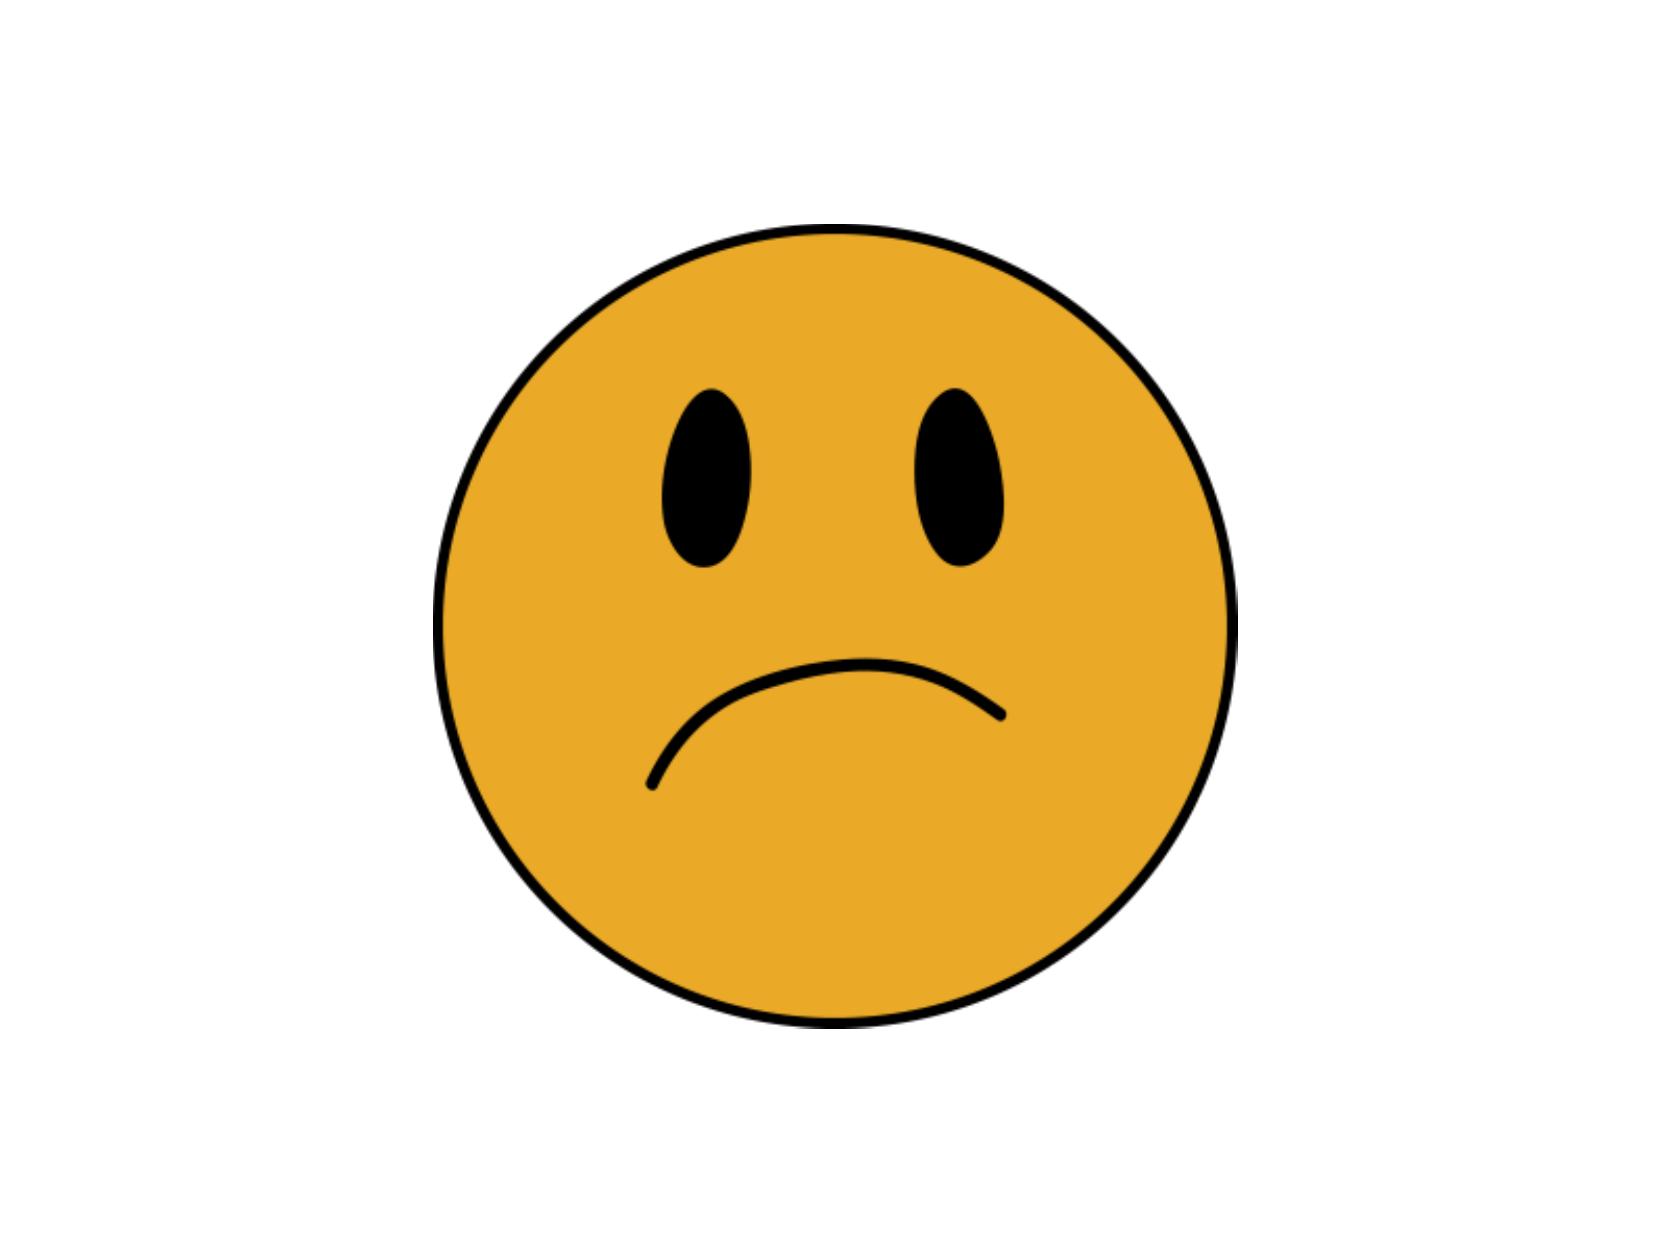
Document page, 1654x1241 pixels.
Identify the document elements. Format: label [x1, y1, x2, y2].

picture [433, 224, 1238, 1029]
